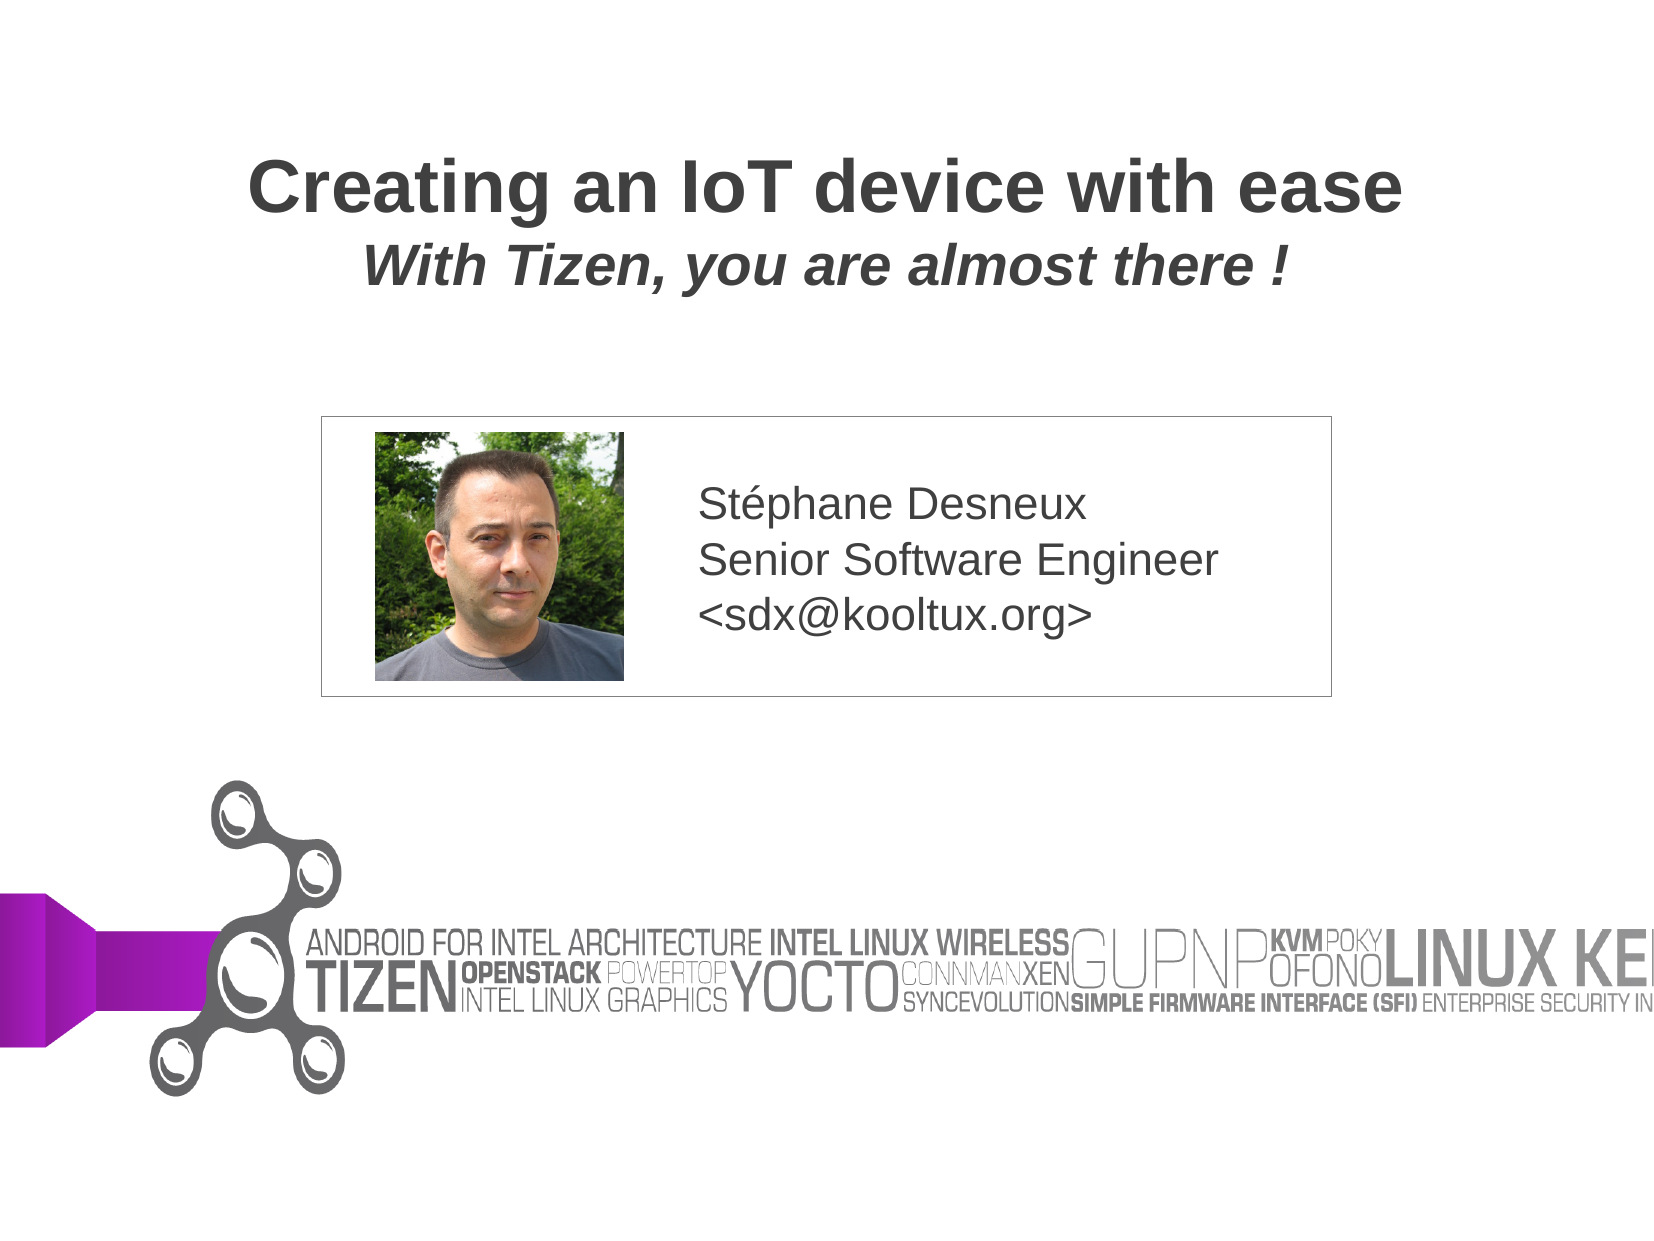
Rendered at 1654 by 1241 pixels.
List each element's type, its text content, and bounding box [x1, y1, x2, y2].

title Creating an IoT device with ease With Tizen, you are almost there ! [175, 137, 1478, 417]
picture [0, 0, 1654, 1241]
text_box Stéphane Desneux Senior Software Engineer <sdx@kooltux.org> [321, 416, 1332, 697]
